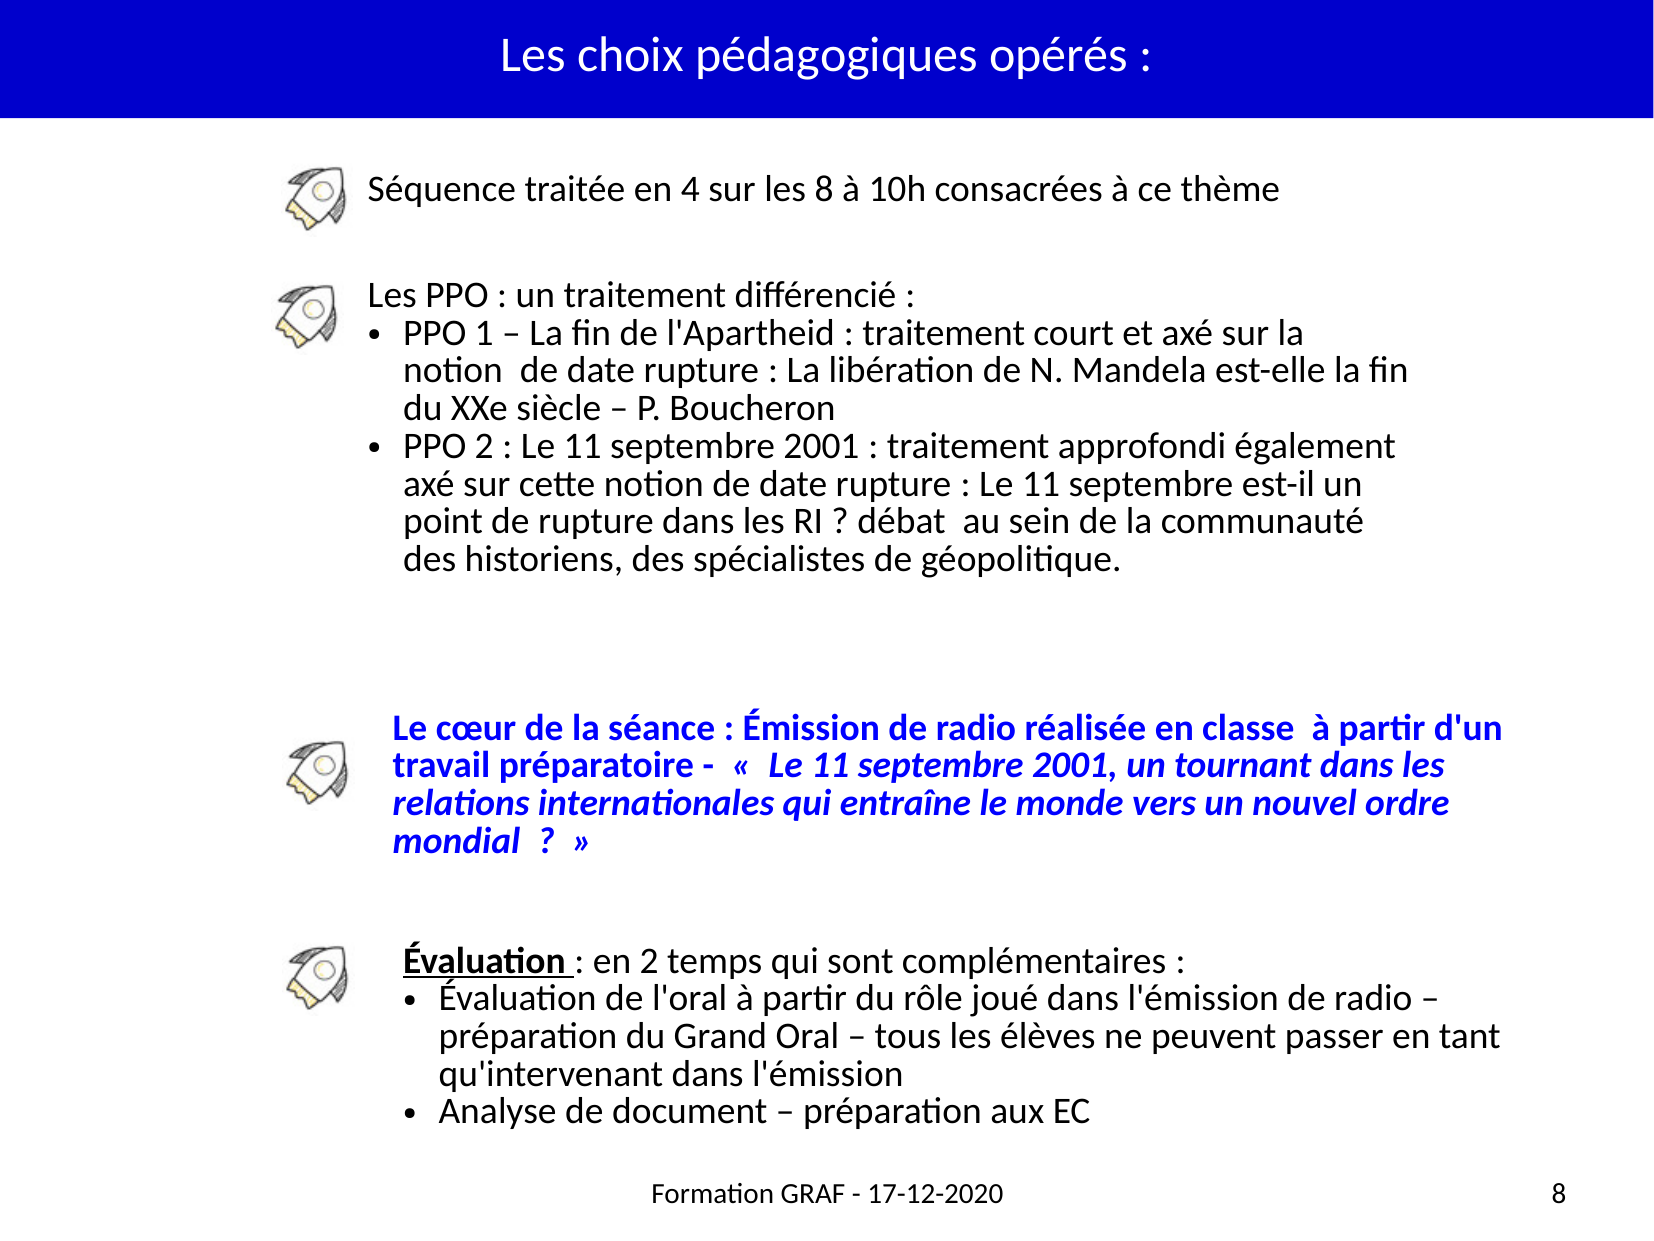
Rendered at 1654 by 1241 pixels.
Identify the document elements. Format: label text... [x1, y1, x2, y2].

picture [281, 158, 353, 237]
text_box Évaluation : en 2 temps qui sont complémentaires : Évaluation de l'oral à partir du rôle joué dans l'émission de radio – préparation du Grand Oral – tous les élèves ne peuvent passer en tant qu'intervenant dans l'émission Analyse de document – préparation aux EC [388, 937, 1546, 1182]
text_box Le cœur de la séance : Émission de radio réalisée en classe à partir d'un travail préparatoire - « Le 11 septembre 2001, un tournant dans les relations internationales qui entraîne le monde vers un nouvel ordre mondial ? » [377, 704, 1524, 903]
picture [282, 937, 355, 1016]
picture [271, 276, 344, 355]
picture [282, 732, 355, 811]
text_box Séquence traitée en 4 sur les 8 à 10h consacrées à ce thème [352, 165, 1428, 271]
title Les choix pédagogiques opérés : [0, 0, 1654, 119]
text_box Les PPO : un traitement différencié : PPO 1 – La fin de l'Apartheid : traitement court et axé sur la notion de date rupture : La libération de N. Mandela est-elle la fin du XXe siècle – P. Boucheron PPO 2 : Le 11 septembre 2001 : traitement approfondi également axé sur cette notion de date rupture : Le 11 septembre est-il un point de rupture dans les RI ? débat au sein de la communauté des historiens, des spécialistes de géopolitique. [352, 271, 1428, 699]
